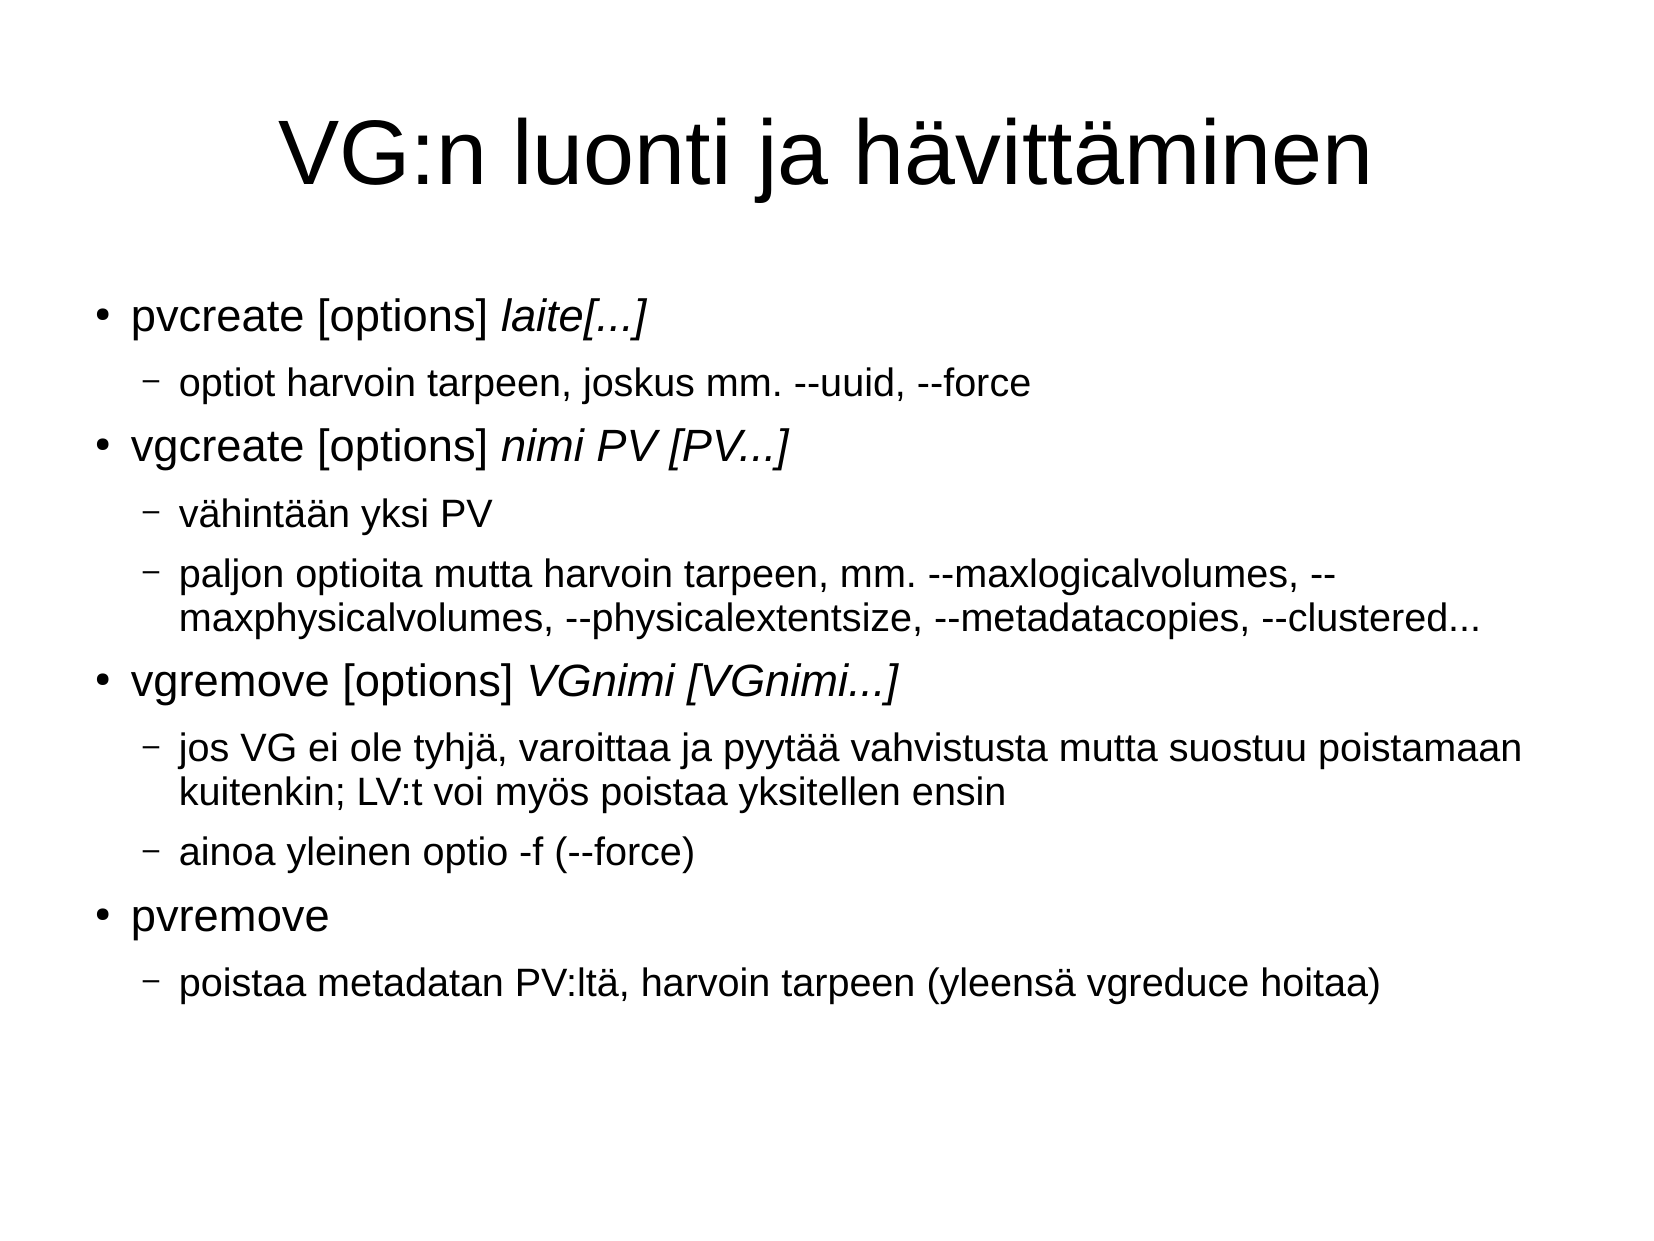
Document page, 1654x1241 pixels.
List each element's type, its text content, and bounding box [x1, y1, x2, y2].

list pvcreate [options] laite[...] optiot harvoin tarpeen, joskus mm. --uuid, --force vgcreate [options] nimi PV [PV...] vähintään yksi PV paljon optioita mutta harvoin tarpeen, mm. --maxlogicalvolumes, --maxphysicalvolumes, --physicalextentsize, --metadatacopies, --clustered... vgremove [options] VGnimi [VGnimi...] jos VG ei ole tyhjä, varoittaa ja pyytää vahvistusta mutta suostuu poistamaan kuitenkin; LV:t voi myös poistaa yksitellen ensin ainoa yleinen optio -f (--force) pvremove poistaa metadatan PV:ltä, harvoin tarpeen (yleensä vgreduce hoitaa) [82, 290, 1571, 1010]
title VG:n luonti ja hävittäminen [82, 49, 1571, 257]
